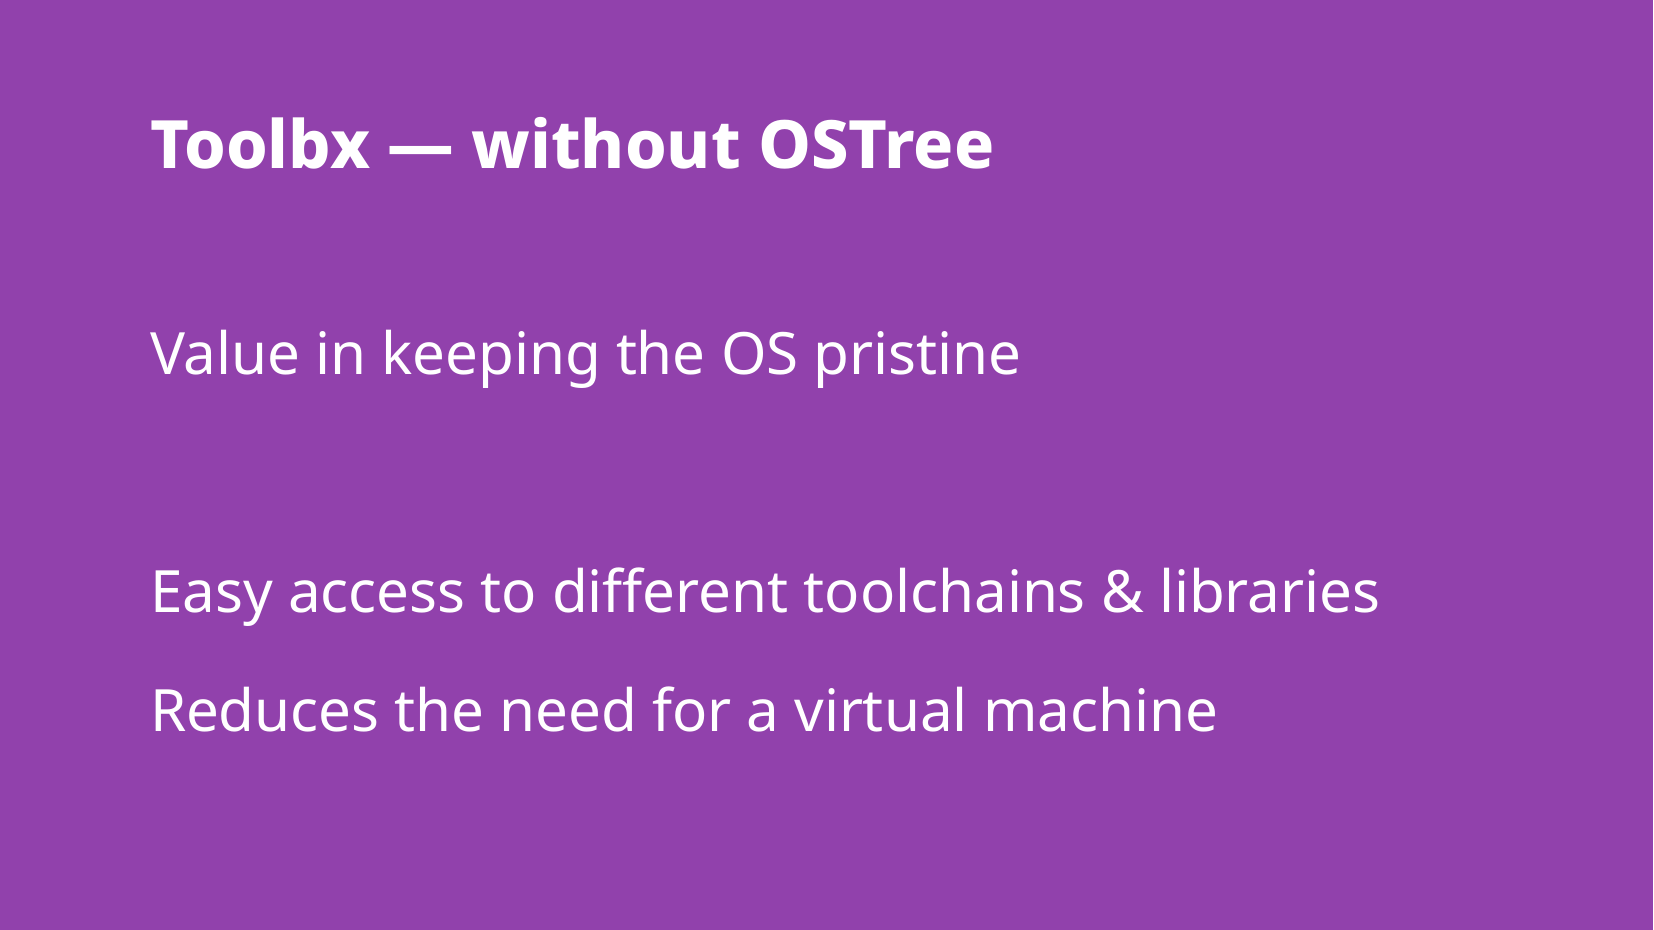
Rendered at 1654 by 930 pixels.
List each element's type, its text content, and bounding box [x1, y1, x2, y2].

title Toolbx — without OSTree [150, 107, 1501, 188]
subtitle Value in keeping the OS pristine Easy access to different toolchains & libraries Reduces the need for a virtual machine [150, 272, 1501, 812]
